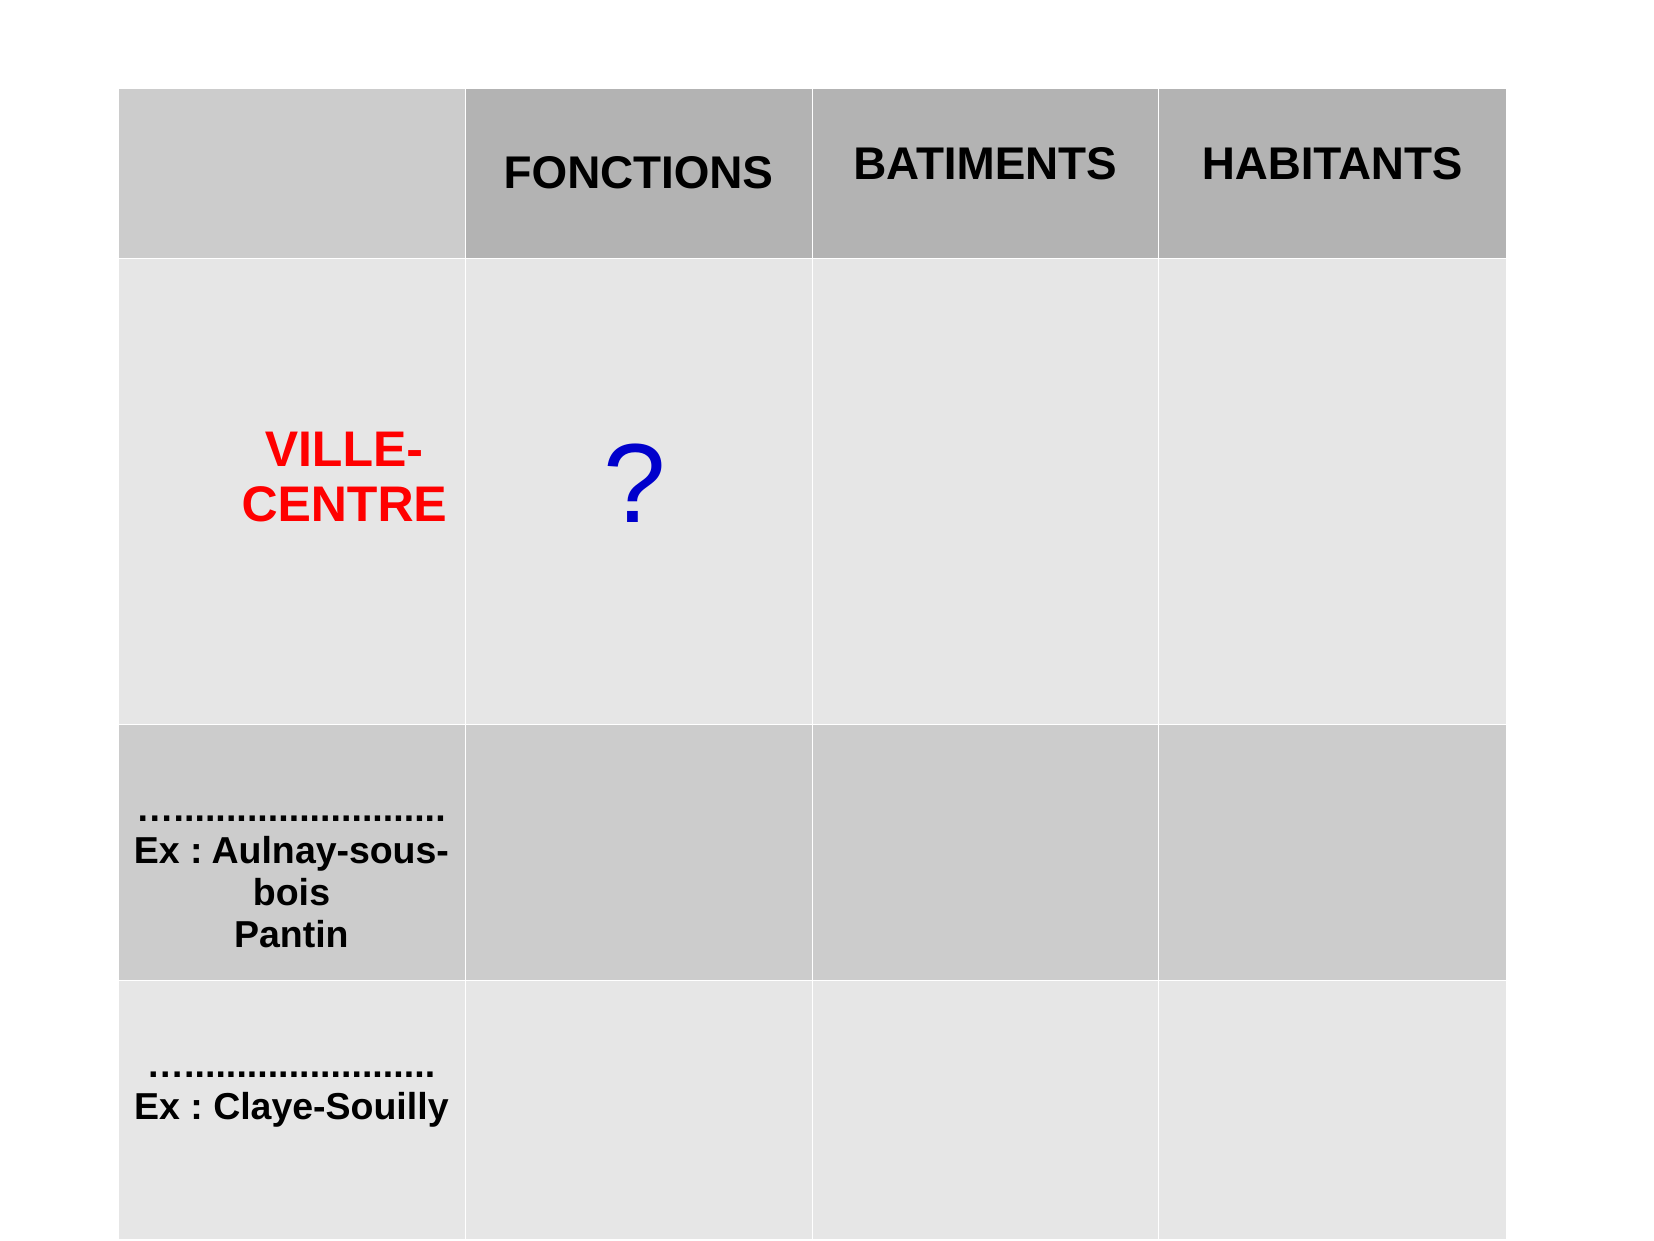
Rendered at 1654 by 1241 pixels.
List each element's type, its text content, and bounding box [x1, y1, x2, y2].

text_box ? [501, 413, 768, 554]
table_header HABITANTS [1159, 89, 1506, 258]
table_cell …........................ Ex : Claye-Souilly [119, 981, 465, 1239]
text_box VILLE- CENTRE [147, 413, 501, 543]
table_cell ….......................... Ex : Aulnay-sous-bois Pantin [119, 725, 465, 980]
table_cell [466, 981, 812, 1239]
table_cell [119, 259, 465, 724]
table_cell [466, 725, 812, 980]
table_cell [466, 259, 812, 724]
table_header FONCTIONS [466, 89, 812, 258]
table_cell [1159, 259, 1506, 724]
table_cell [813, 981, 1158, 1239]
table_cell [813, 259, 1158, 724]
table_cell [1159, 725, 1506, 980]
table_header [119, 89, 465, 258]
table_cell [1159, 981, 1506, 1239]
table_cell [813, 725, 1158, 980]
table_header BATIMENTS [813, 89, 1158, 258]
